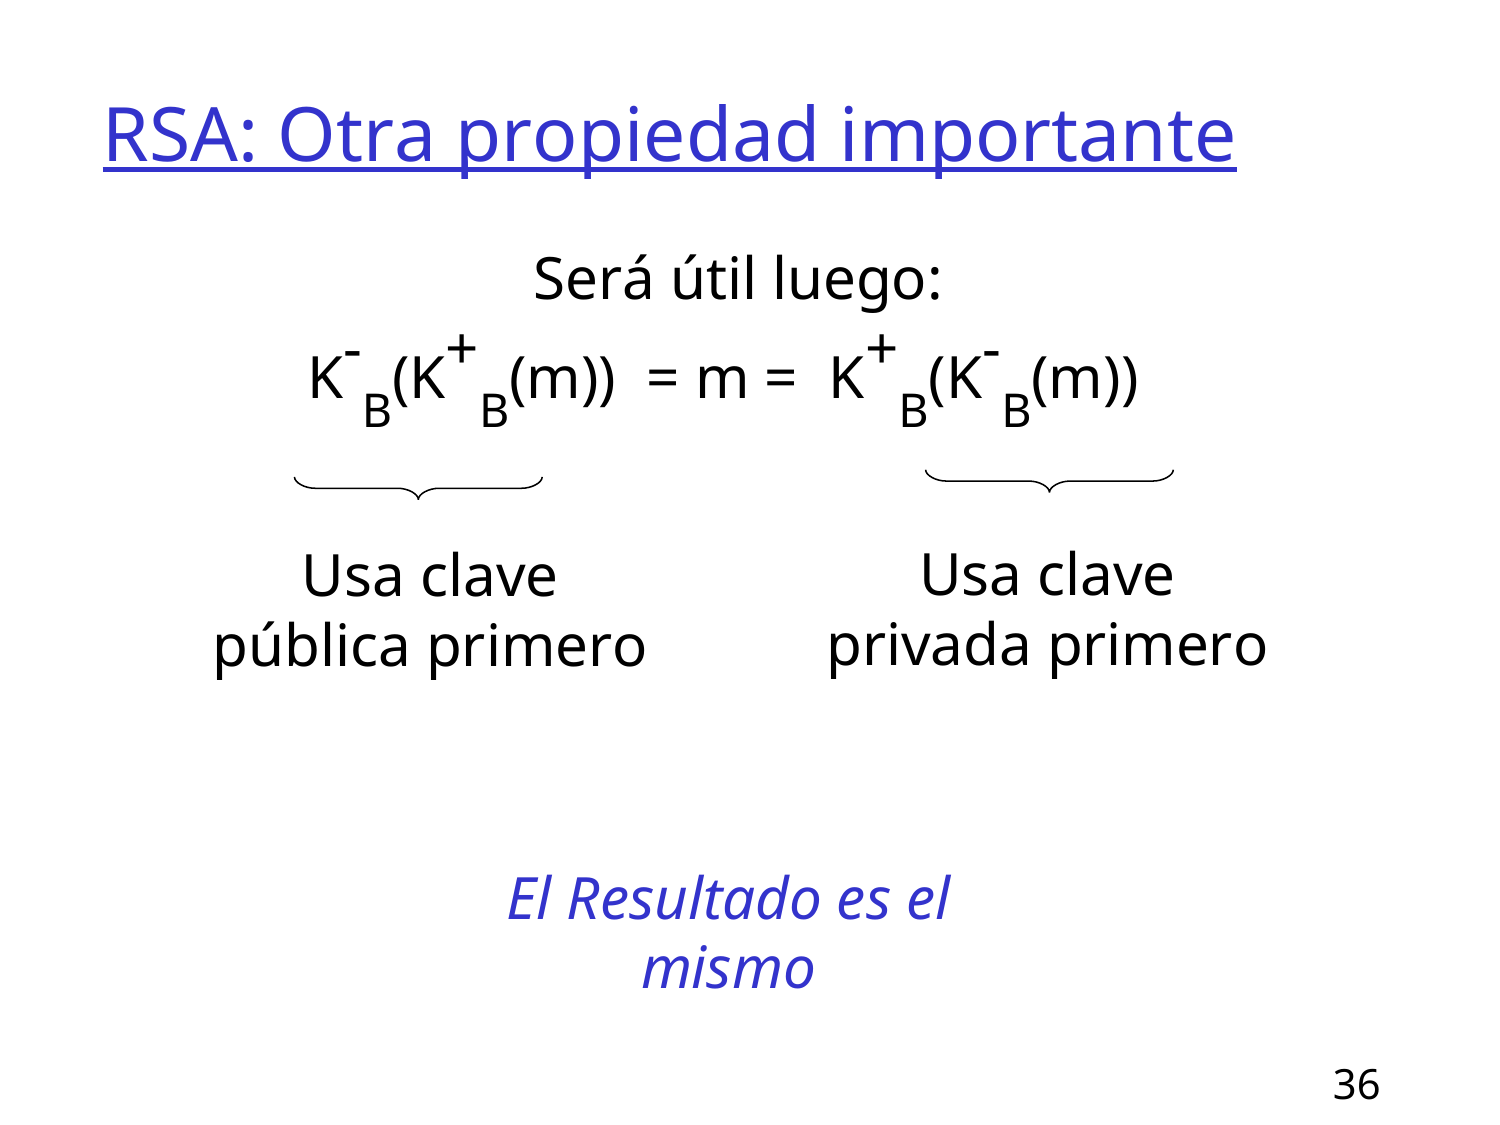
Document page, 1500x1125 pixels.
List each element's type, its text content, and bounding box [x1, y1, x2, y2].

text_box Usa clave pública primero [190, 530, 670, 687]
text_box Usa clave privada primero [808, 529, 1287, 685]
text_box El Resultado es el mismo [444, 853, 1014, 1009]
title RSA: Otra propiedad importante [87, 37, 1363, 225]
text_box Será útil luego: K-B(K+B(m)) = m = K+B(K-B(m)) [292, 233, 1184, 445]
